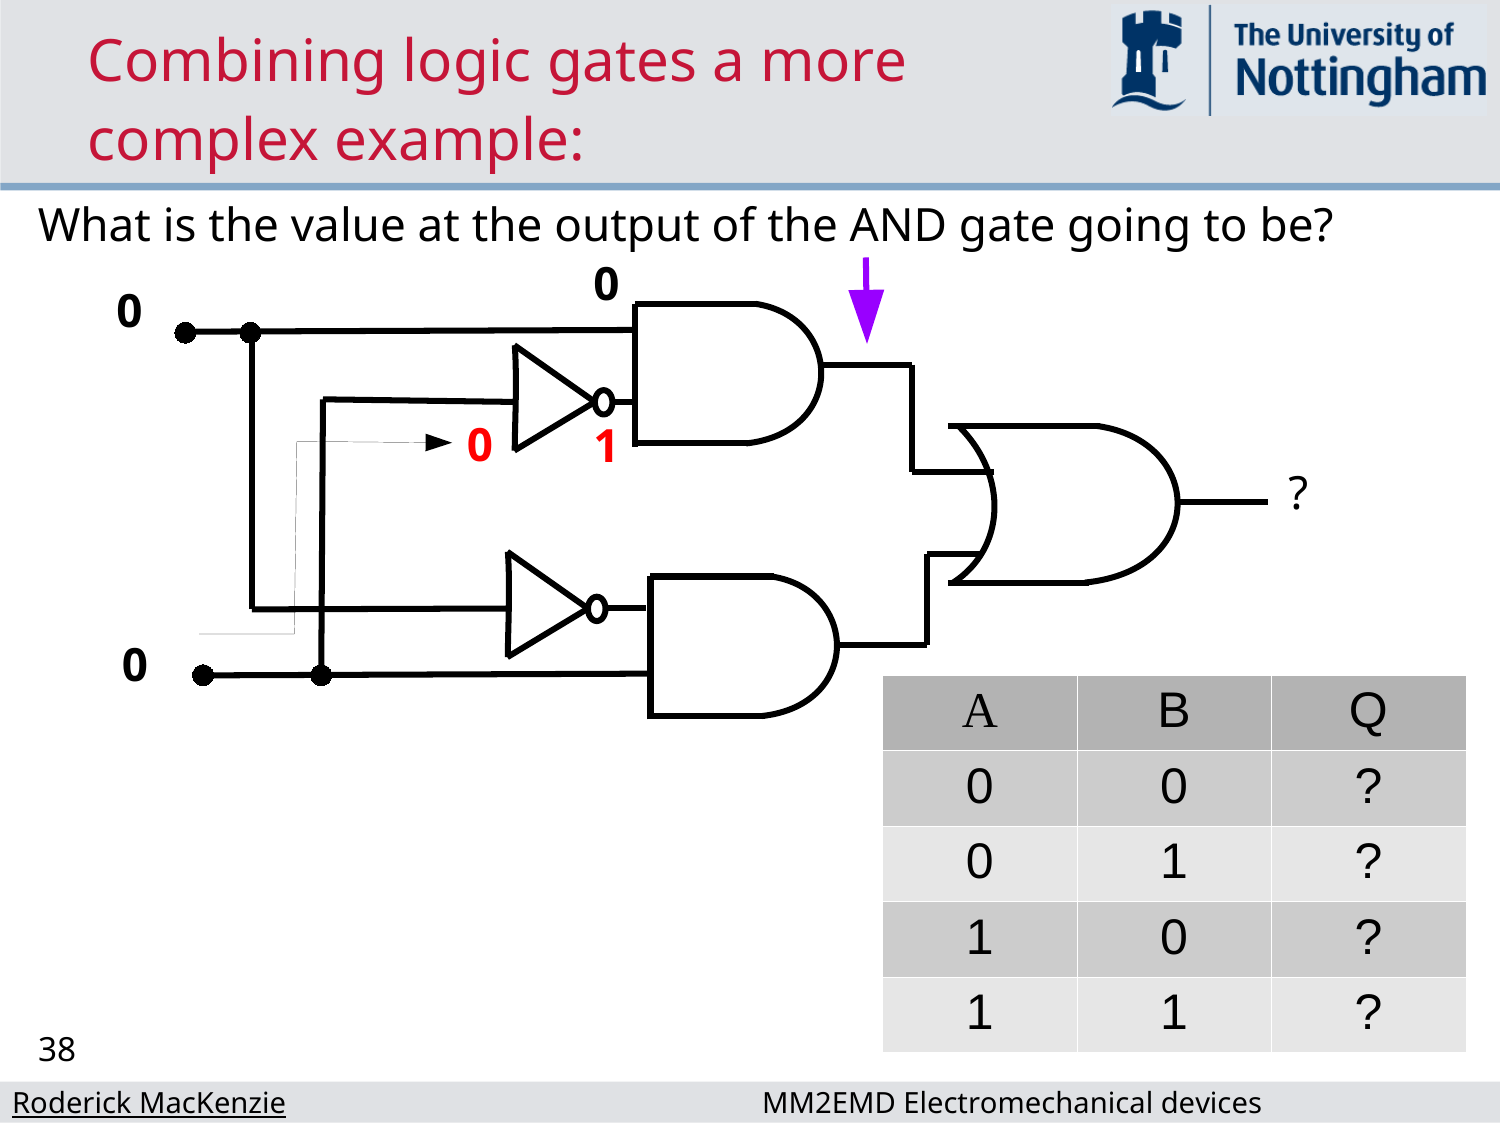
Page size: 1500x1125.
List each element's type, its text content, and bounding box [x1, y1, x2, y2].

text_box [192, 664, 214, 686]
text_box What is the value at the output of the AND gate going to be? [23, 188, 1455, 259]
table_cell 0 [883, 751, 1077, 826]
title Combining logic gates a more complex example: [72, 22, 1113, 174]
table_cell 1 [1078, 827, 1271, 901]
table_cell 1 [883, 978, 1077, 1052]
table_header Q [1272, 676, 1466, 750]
picture [1111, 4, 1487, 116]
table_cell ? [1272, 751, 1466, 826]
text_box ? [1273, 456, 1330, 527]
table_cell 1 [883, 902, 1077, 977]
text_box 1 [578, 408, 635, 479]
table_cell ? [1272, 978, 1466, 1052]
text_box [239, 322, 261, 344]
text_box 0 [107, 628, 164, 699]
table_cell ? [1272, 827, 1466, 901]
text_box [310, 664, 332, 686]
text_box 0 [578, 259, 635, 318]
table_cell 0 [1078, 902, 1271, 977]
text_box <number> [23, 1020, 239, 1091]
text_box 0 [101, 274, 158, 345]
table_header A [883, 676, 1077, 750]
table_cell 0 [1078, 751, 1271, 826]
table_header B [1078, 676, 1271, 750]
table_cell 0 [883, 827, 1077, 901]
table_cell ? [1272, 902, 1466, 977]
table_cell 1 [1078, 978, 1271, 1052]
text_box 0 [452, 407, 509, 478]
text_box [174, 322, 196, 344]
